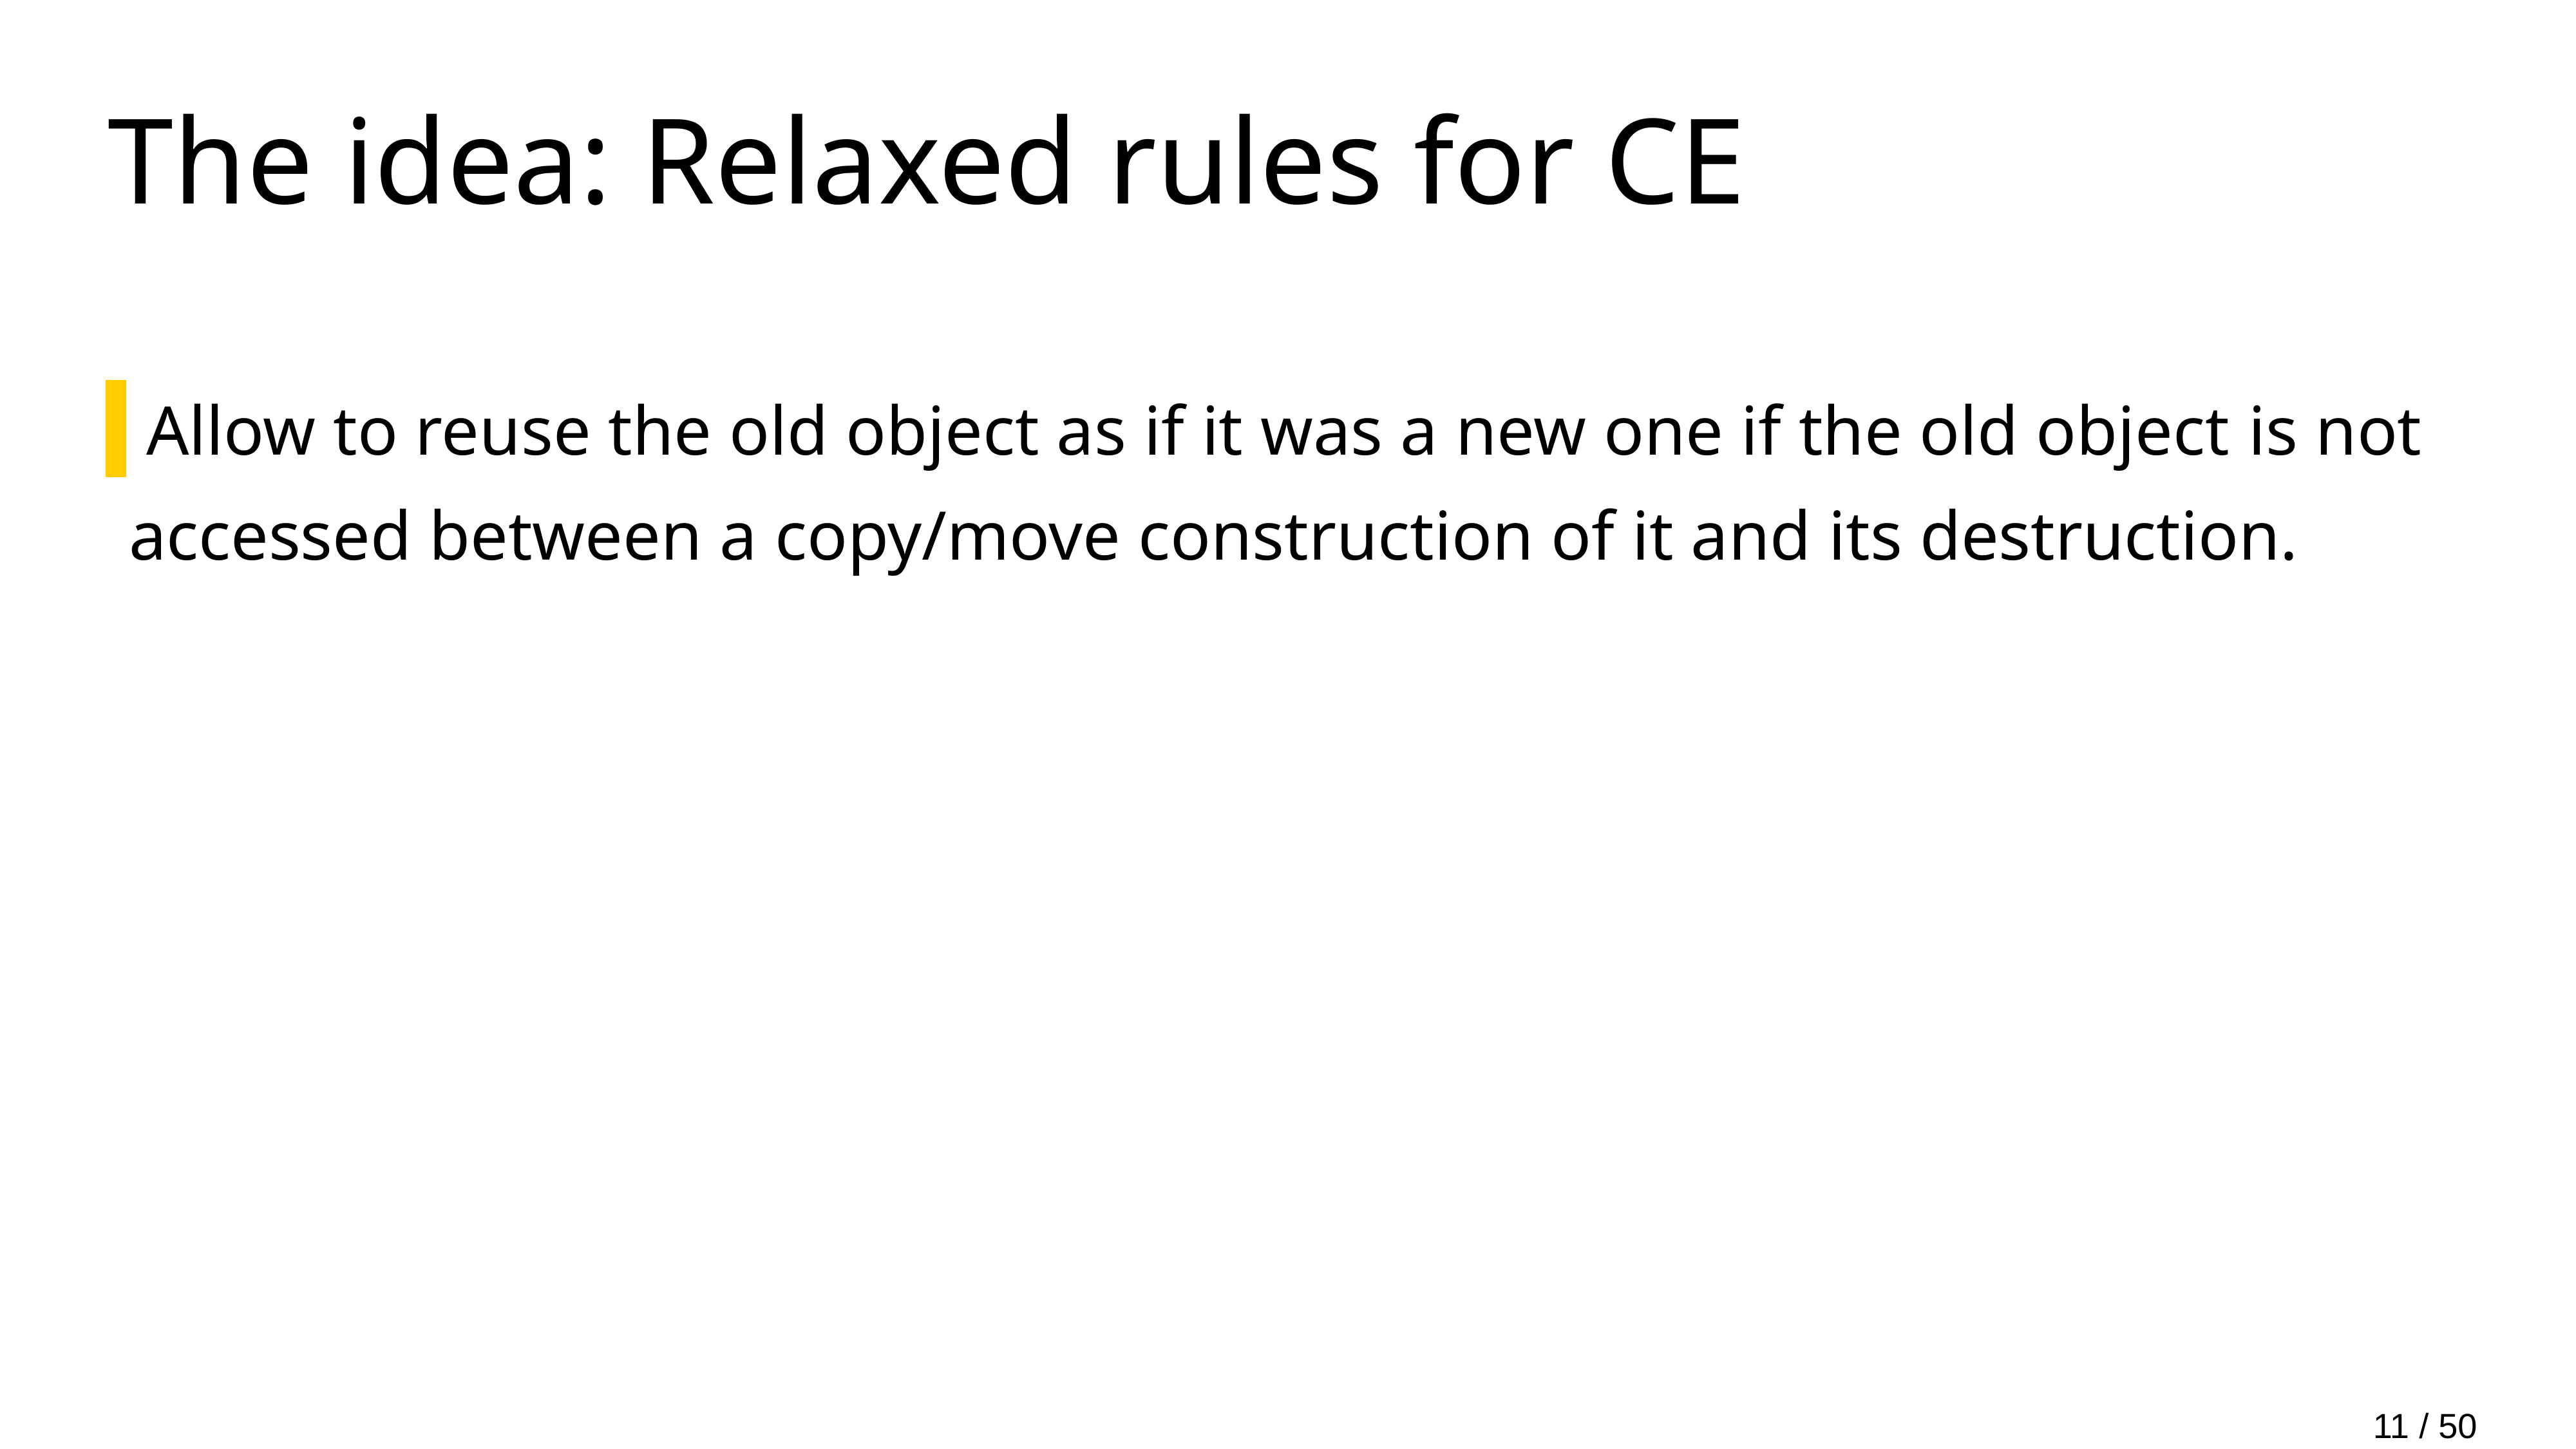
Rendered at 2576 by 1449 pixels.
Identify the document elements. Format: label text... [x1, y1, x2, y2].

text_box <number> / 50 [2363, 1402, 2576, 1449]
text_box Allow to reuse the old object as if it was a new one if the old object is not accessed between a copy/move construction of it and its destruction. [96, 364, 2512, 1419]
title The idea: Relaxed rules for CE [108, 80, 2468, 242]
